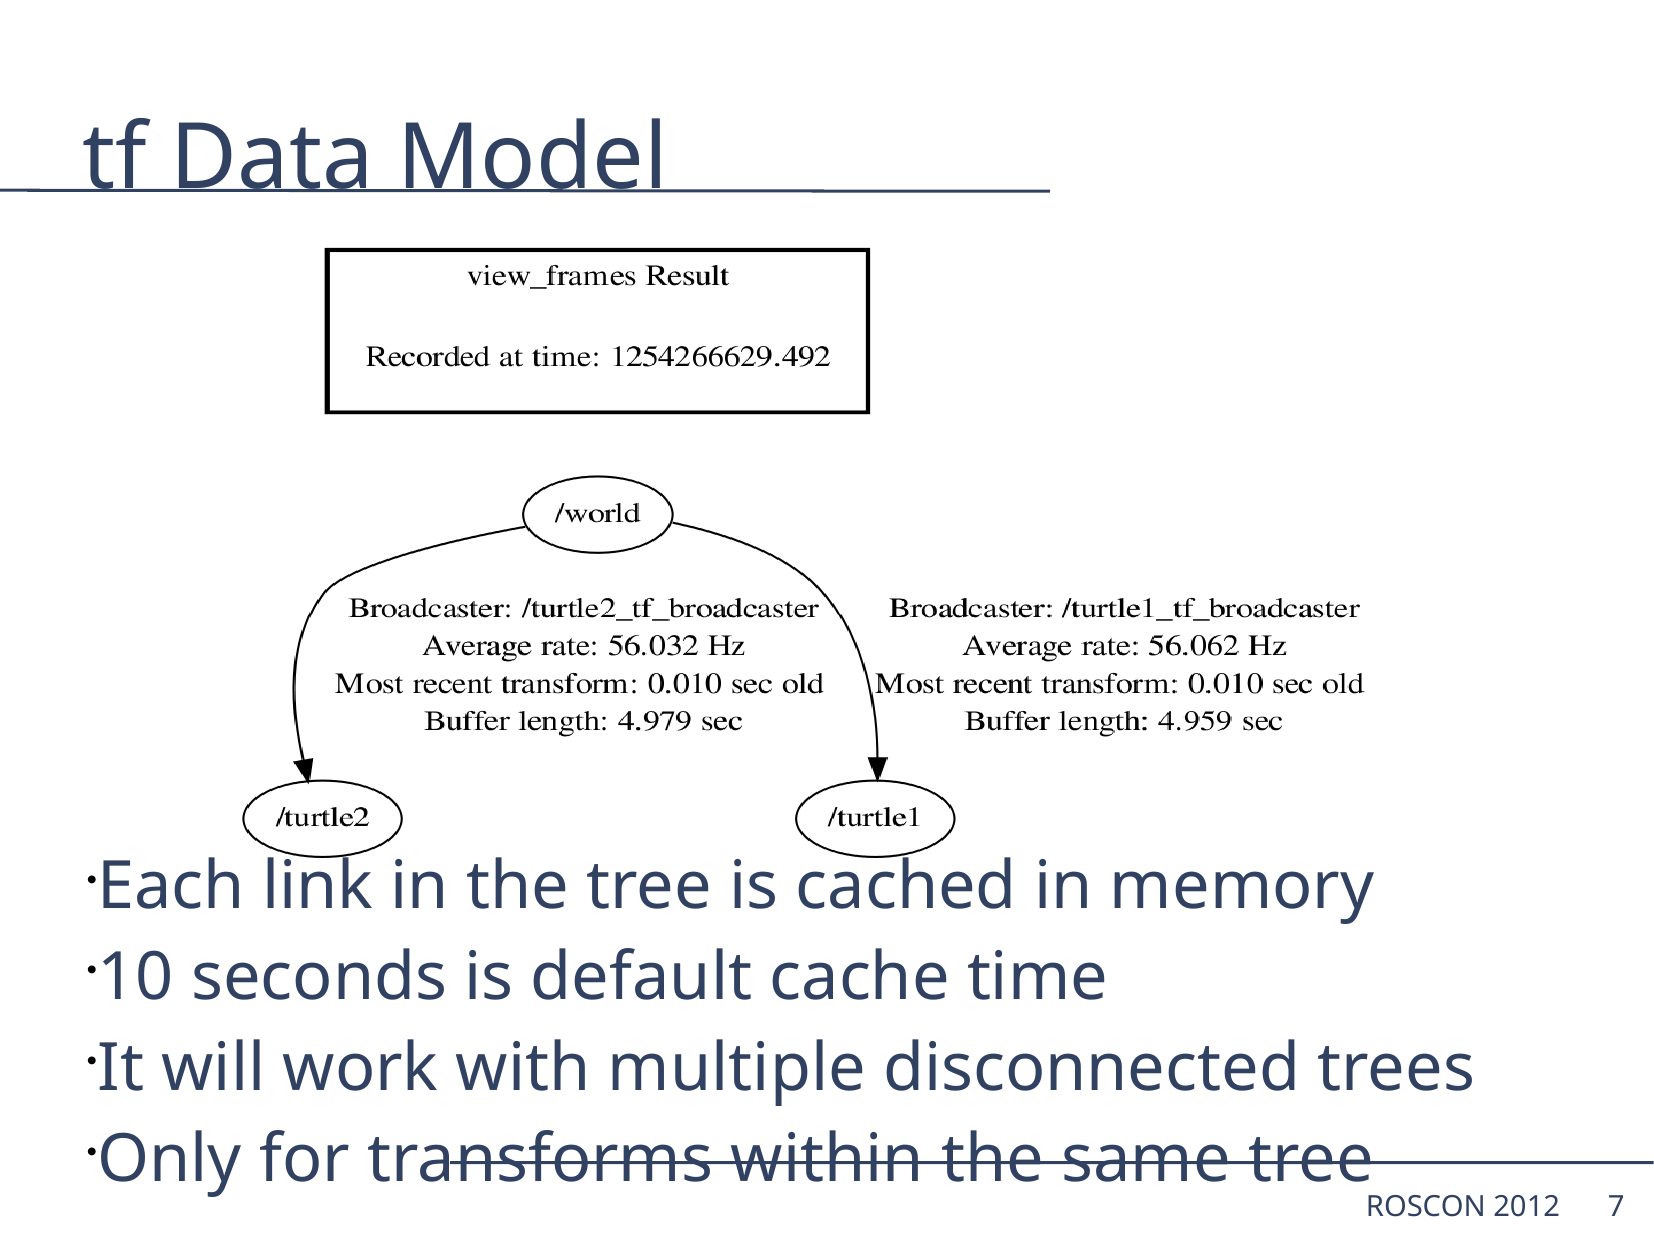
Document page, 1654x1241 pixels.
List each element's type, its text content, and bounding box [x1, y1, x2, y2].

picture [225, 257, 1426, 863]
title tf Data Model [82, 49, 1571, 257]
subtitle Each link in the tree is cached in memory 10 seconds is default cache time It will work with multiple disconnected trees Only for transforms within the same tree [86, 863, 1576, 1175]
